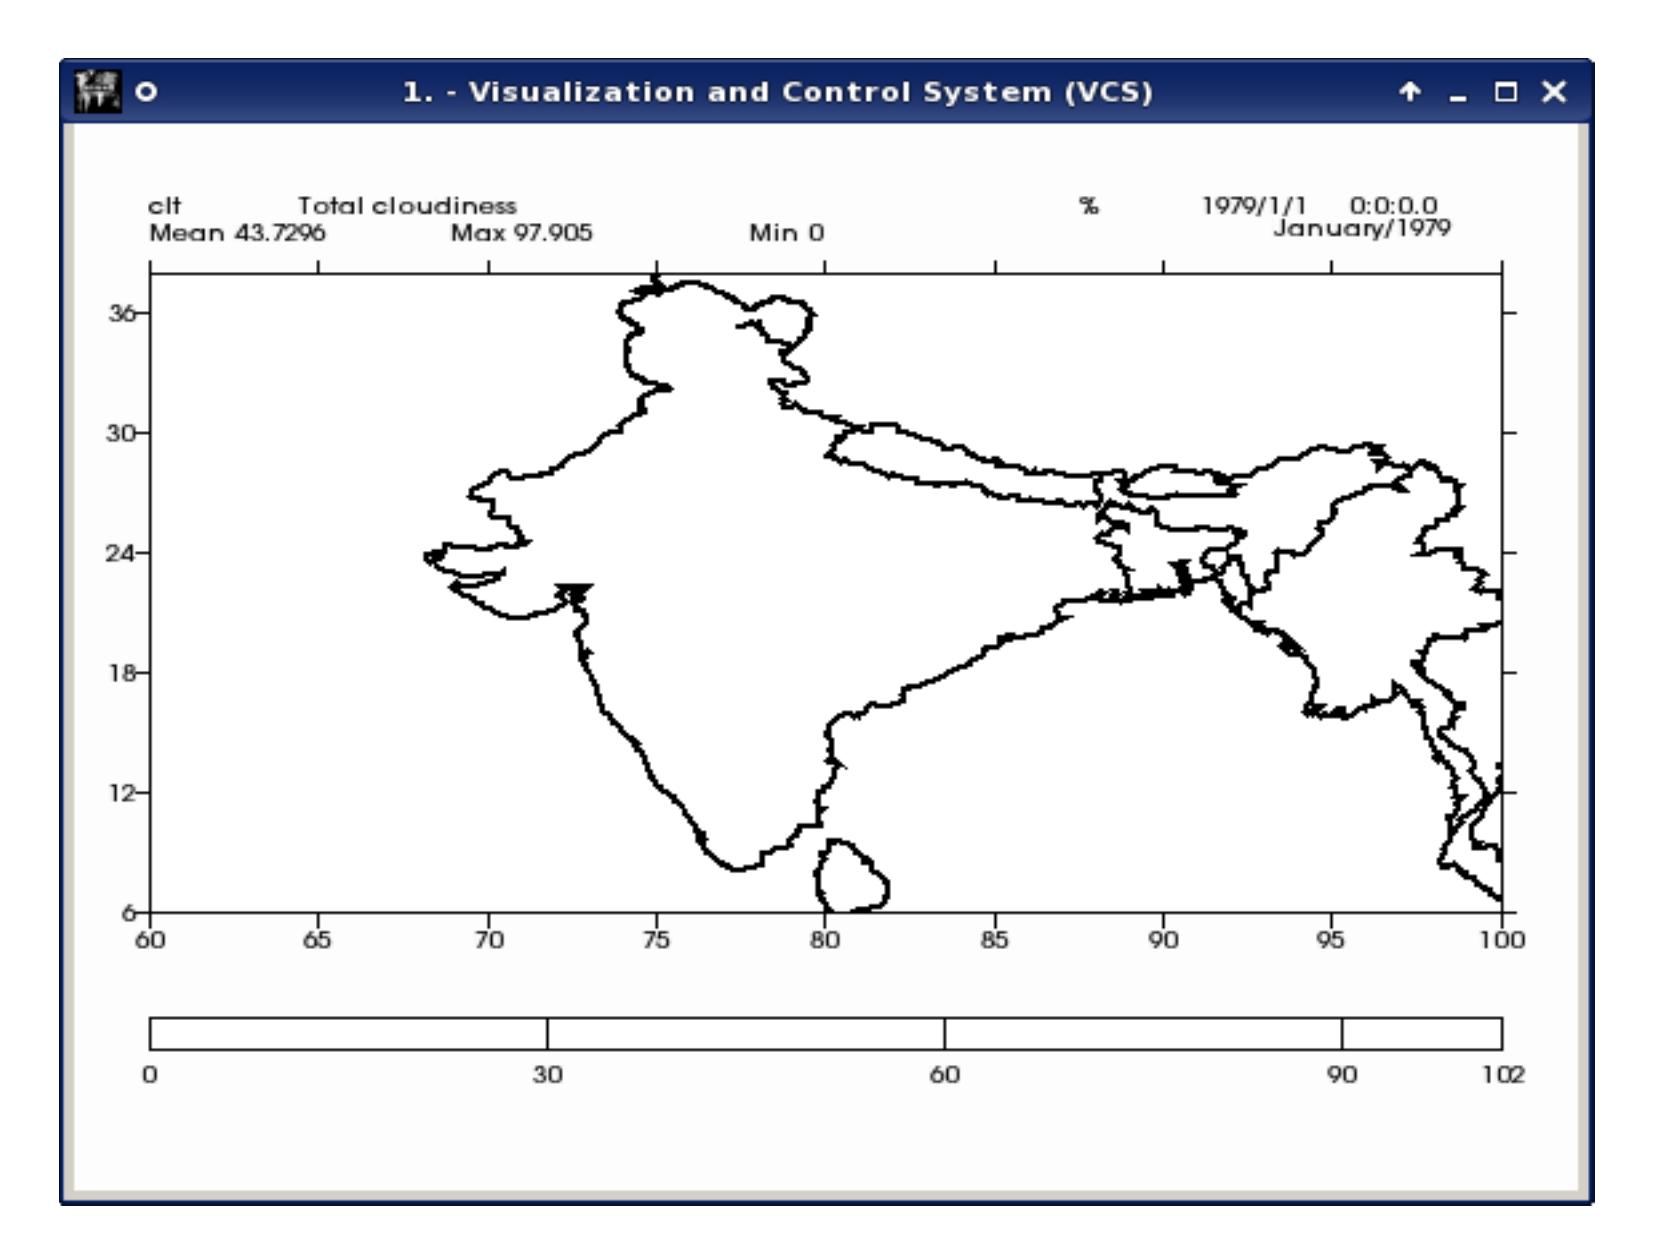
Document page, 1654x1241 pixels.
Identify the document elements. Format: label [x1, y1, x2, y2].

picture [59, 58, 1595, 1206]
